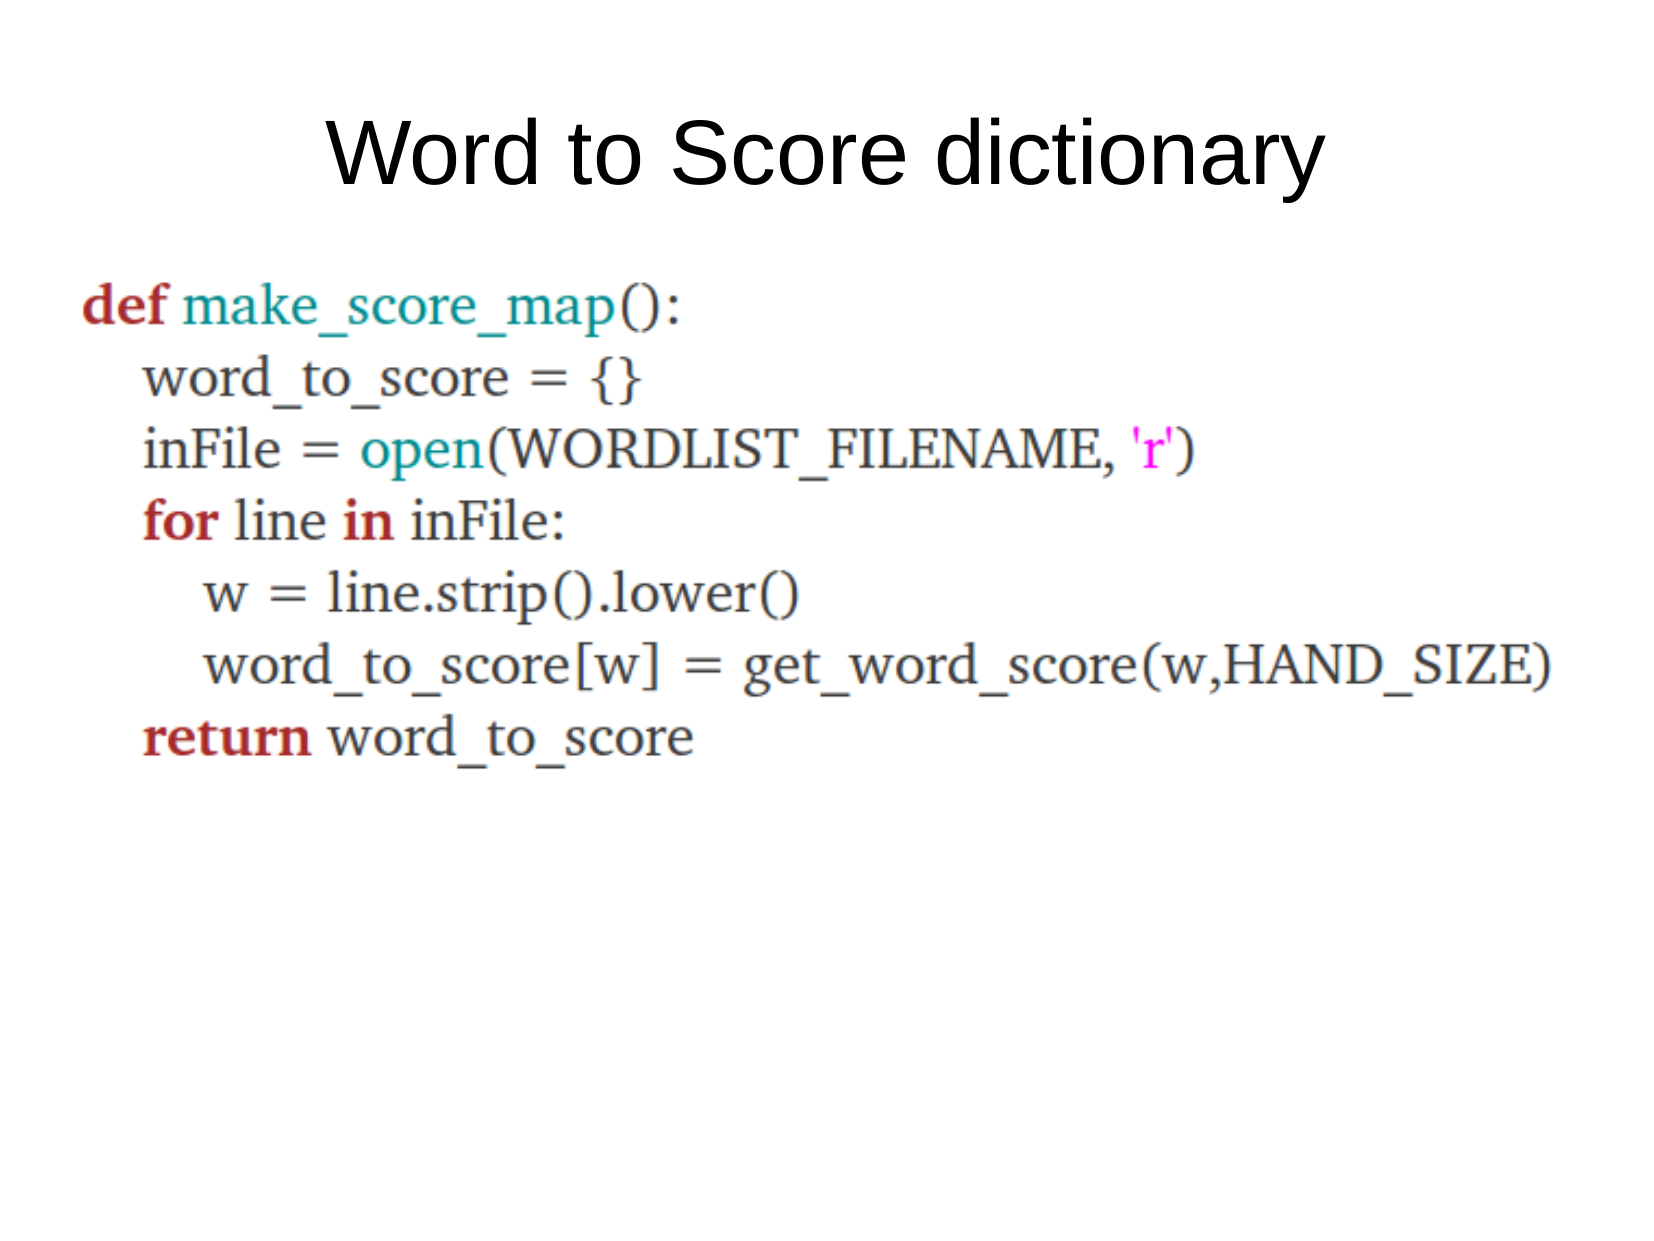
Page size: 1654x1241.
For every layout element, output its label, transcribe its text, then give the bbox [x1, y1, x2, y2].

picture [82, 268, 1571, 780]
title Word to Score dictionary [82, 49, 1571, 257]
